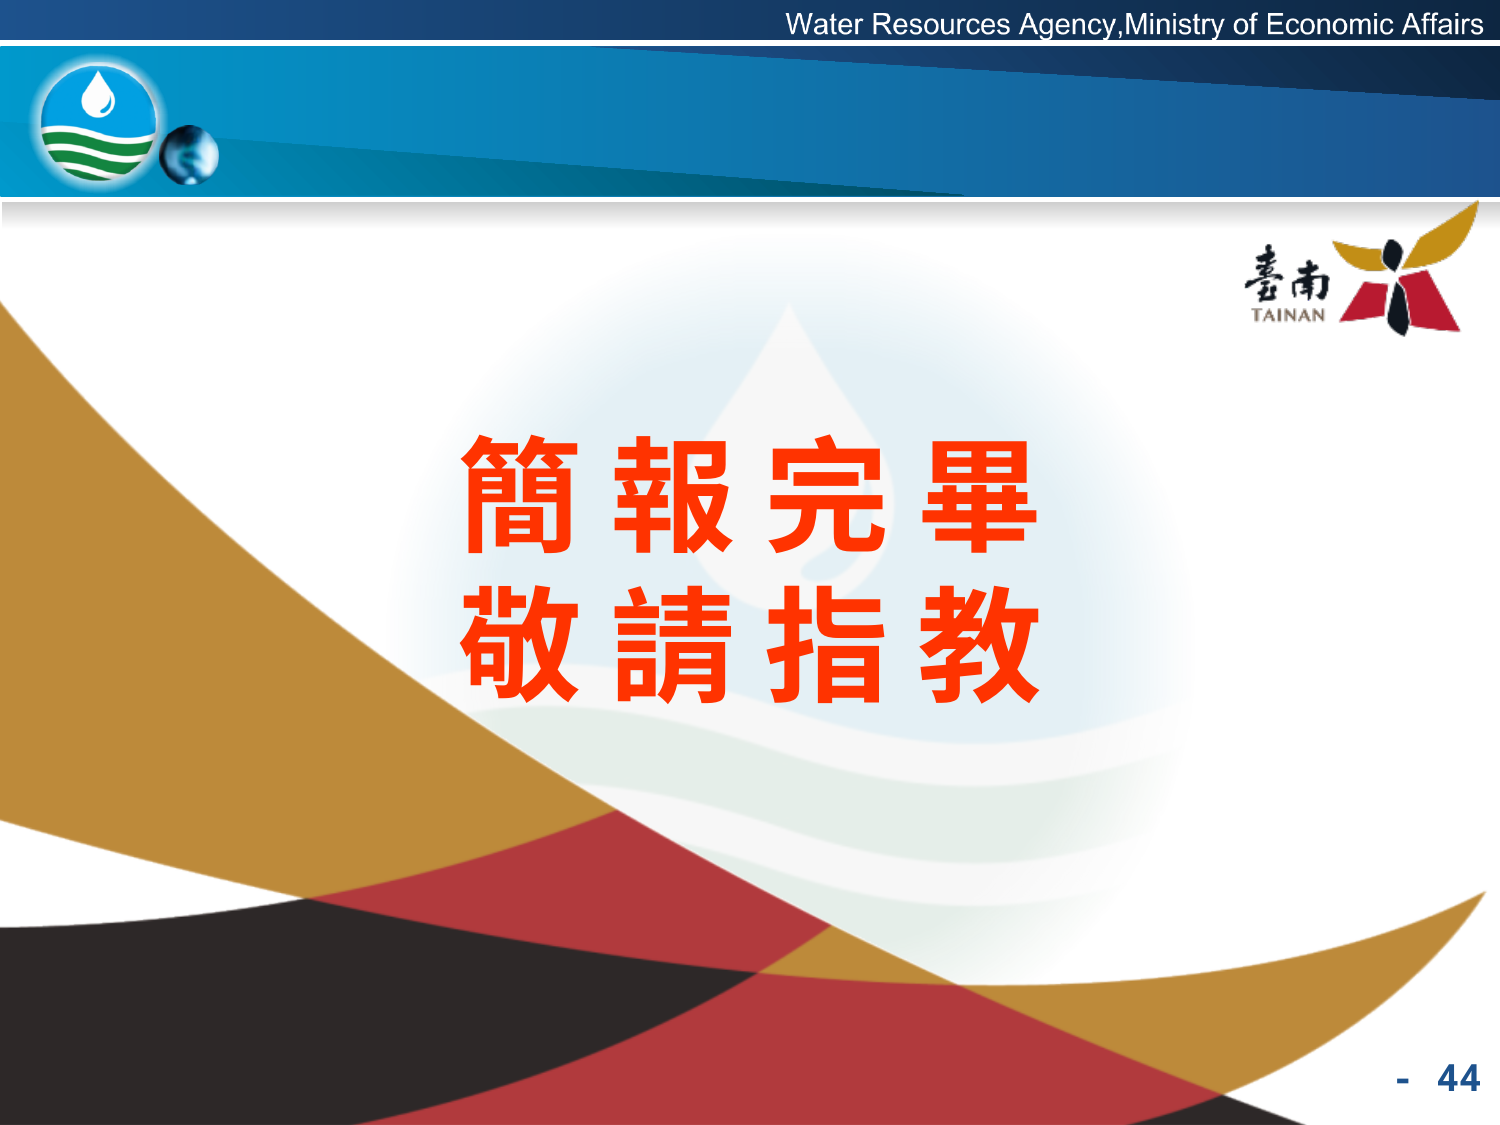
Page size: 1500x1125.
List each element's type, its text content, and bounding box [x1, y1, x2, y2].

picture [0, 196, 1500, 1125]
picture [30, 55, 218, 192]
title 簡 報 完 畢 敬 請 指 教 [112, 522, 1388, 764]
picture [785, 2, 1484, 42]
